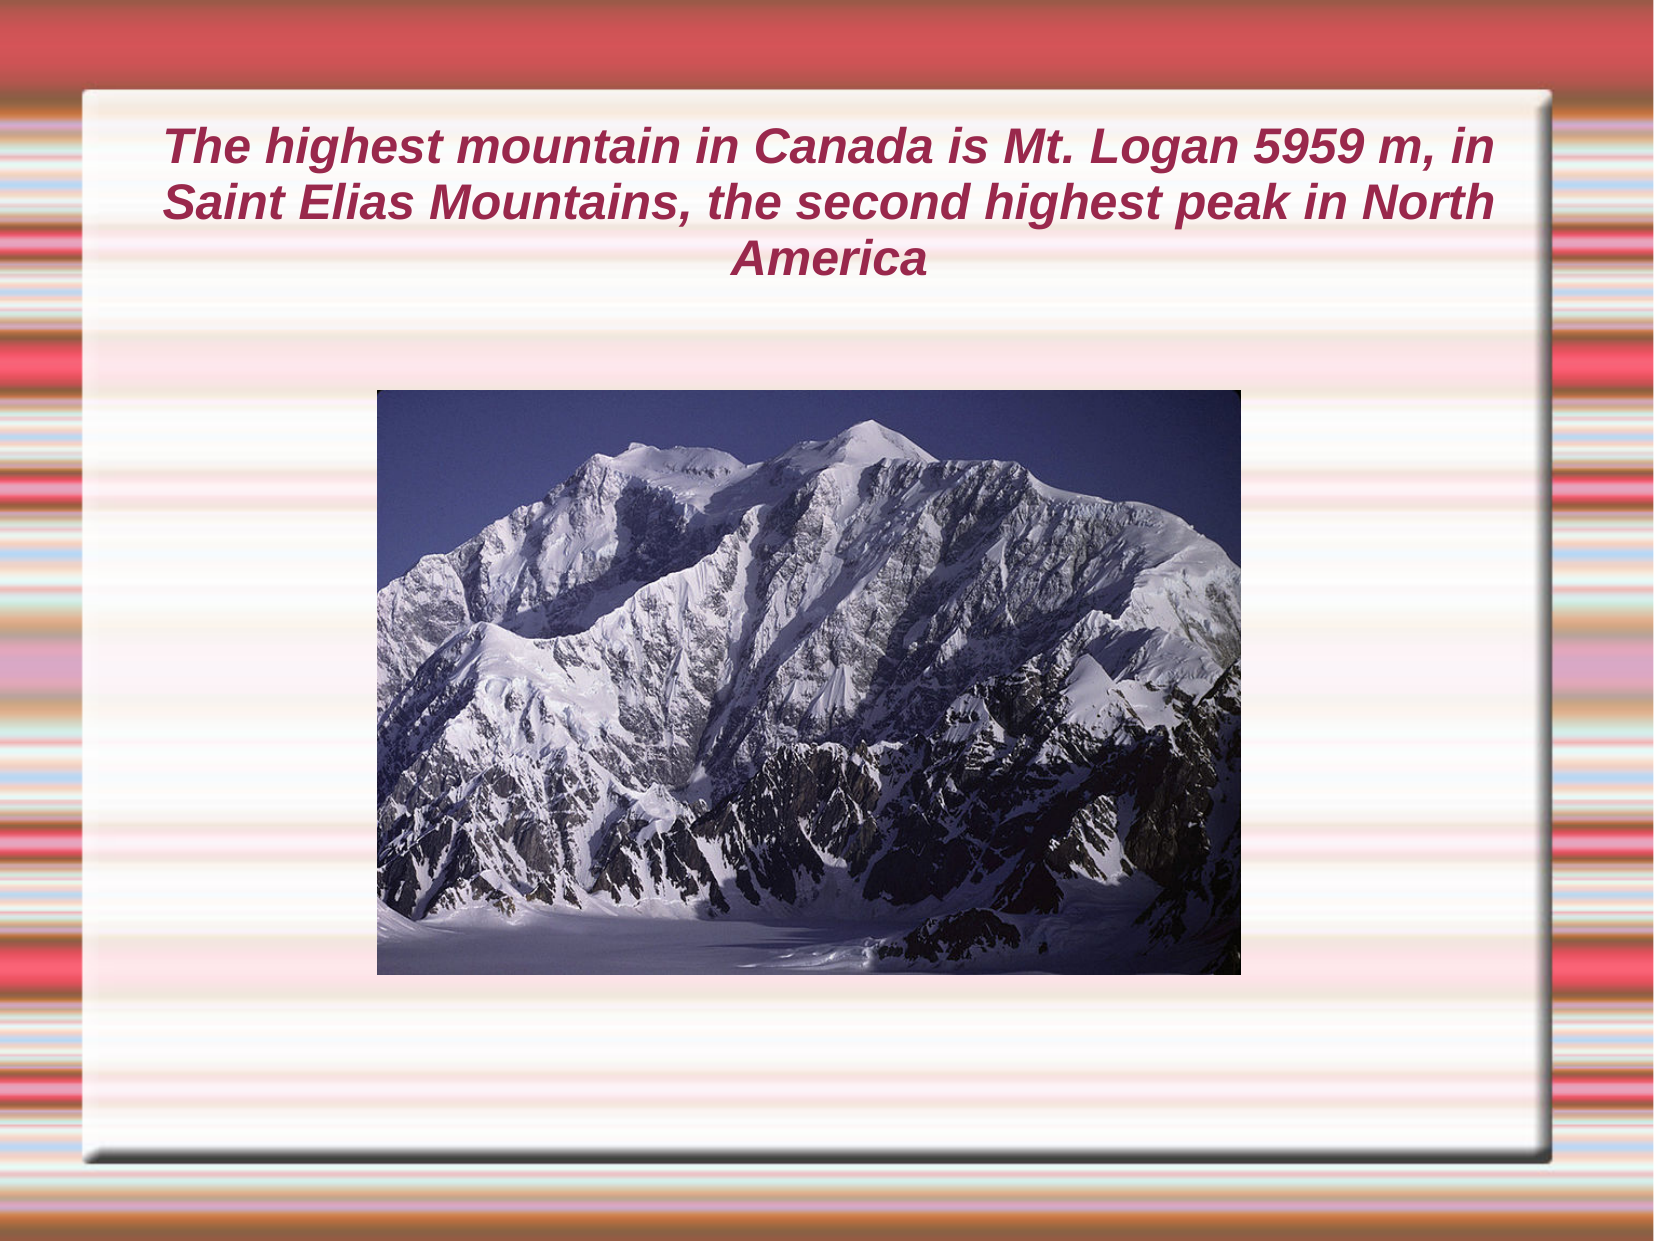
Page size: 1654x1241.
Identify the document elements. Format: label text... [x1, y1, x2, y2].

picture [0, 0, 1654, 1241]
title The highest mountain in Canada is Mt. Logan 5959 m, in Saint Elias Mountains, the second highest peak in North America [123, 109, 1536, 296]
